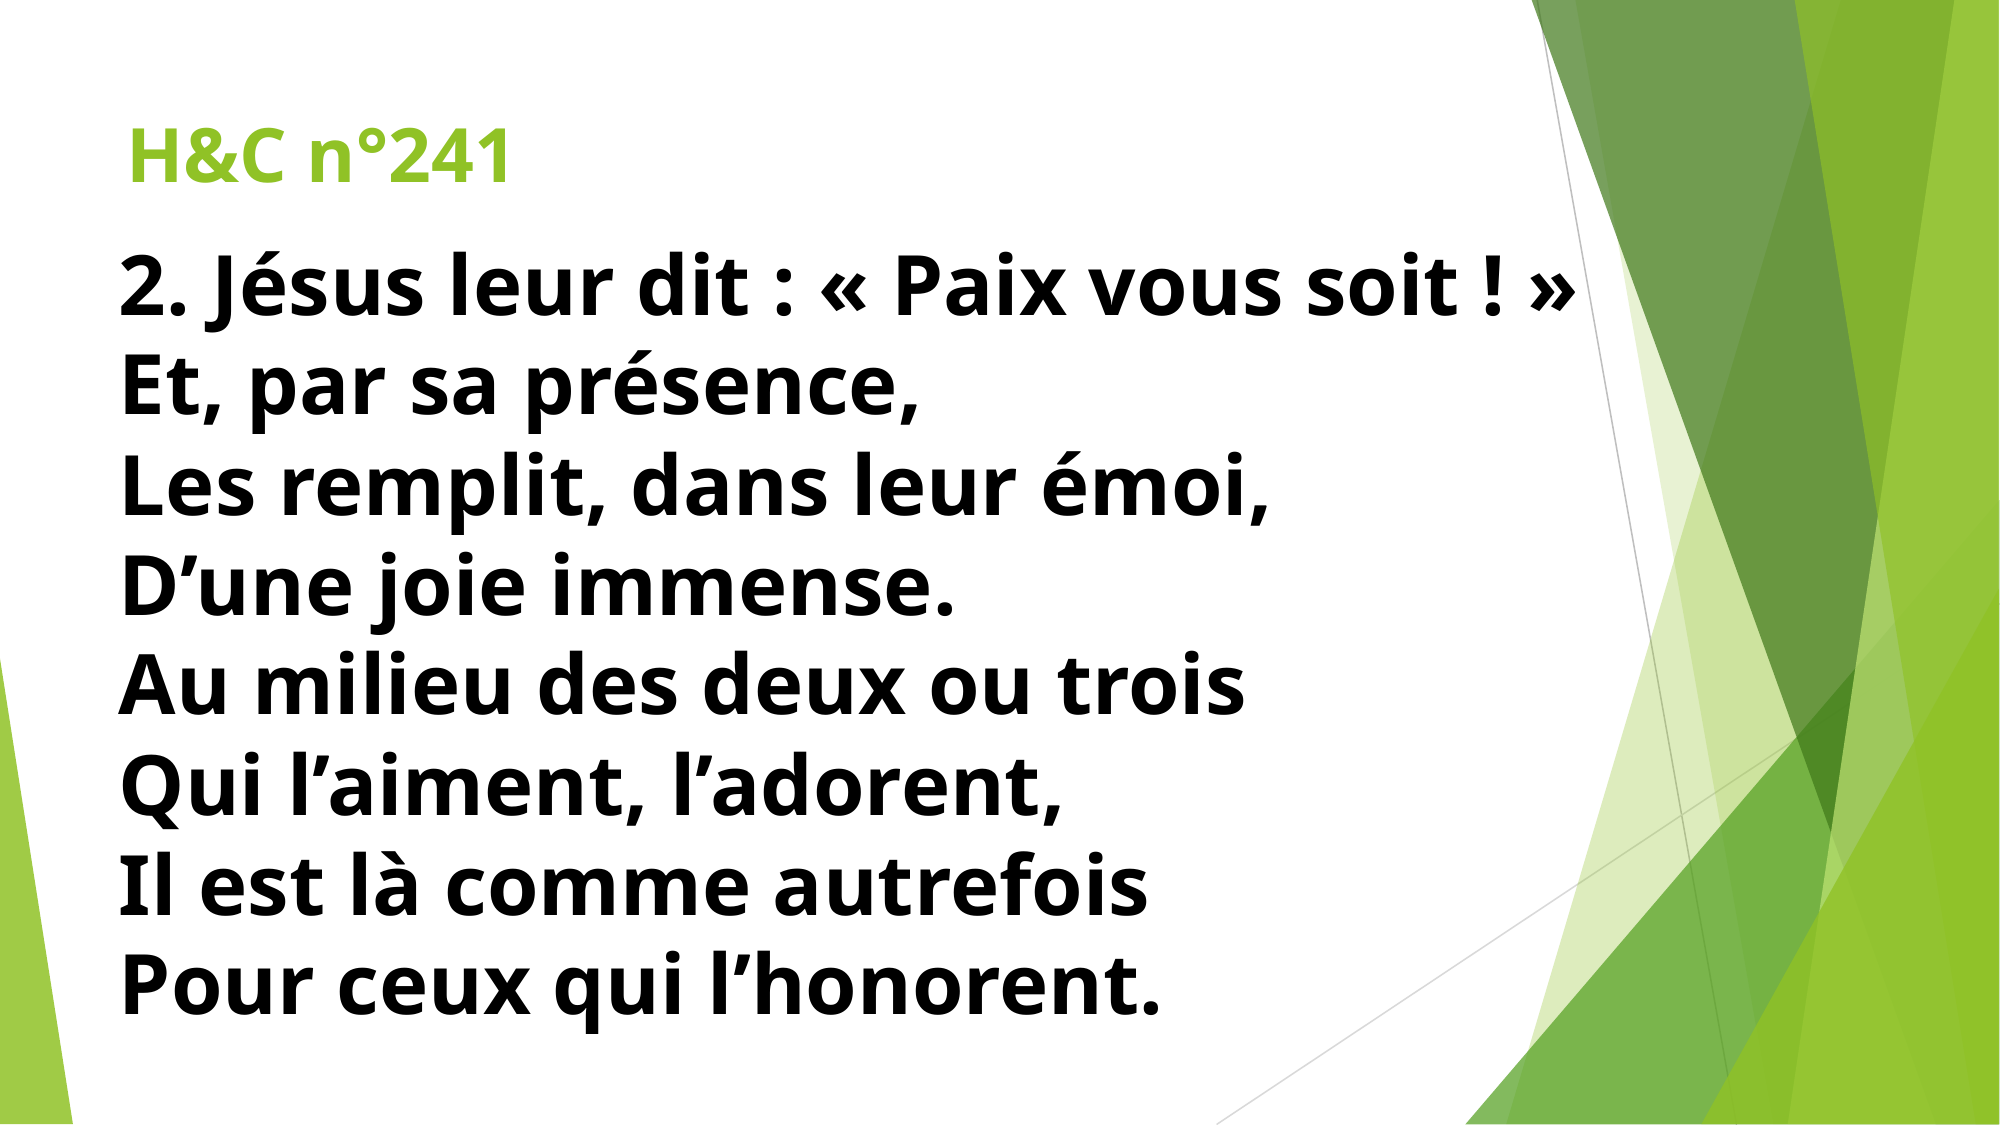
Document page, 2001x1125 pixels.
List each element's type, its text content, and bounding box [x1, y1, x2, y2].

text_box 2. Jésus leur dit : « Paix vous soit ! » Et, par sa présence, Les remplit, dans leur émoi, D’une joie immense. Au milieu des deux ou trois Qui l’aiment, l’adorent, Il est là comme autrefois Pour ceux qui l’honorent. [104, 224, 1971, 1060]
text_box H&C n°241 [111, 99, 1522, 224]
